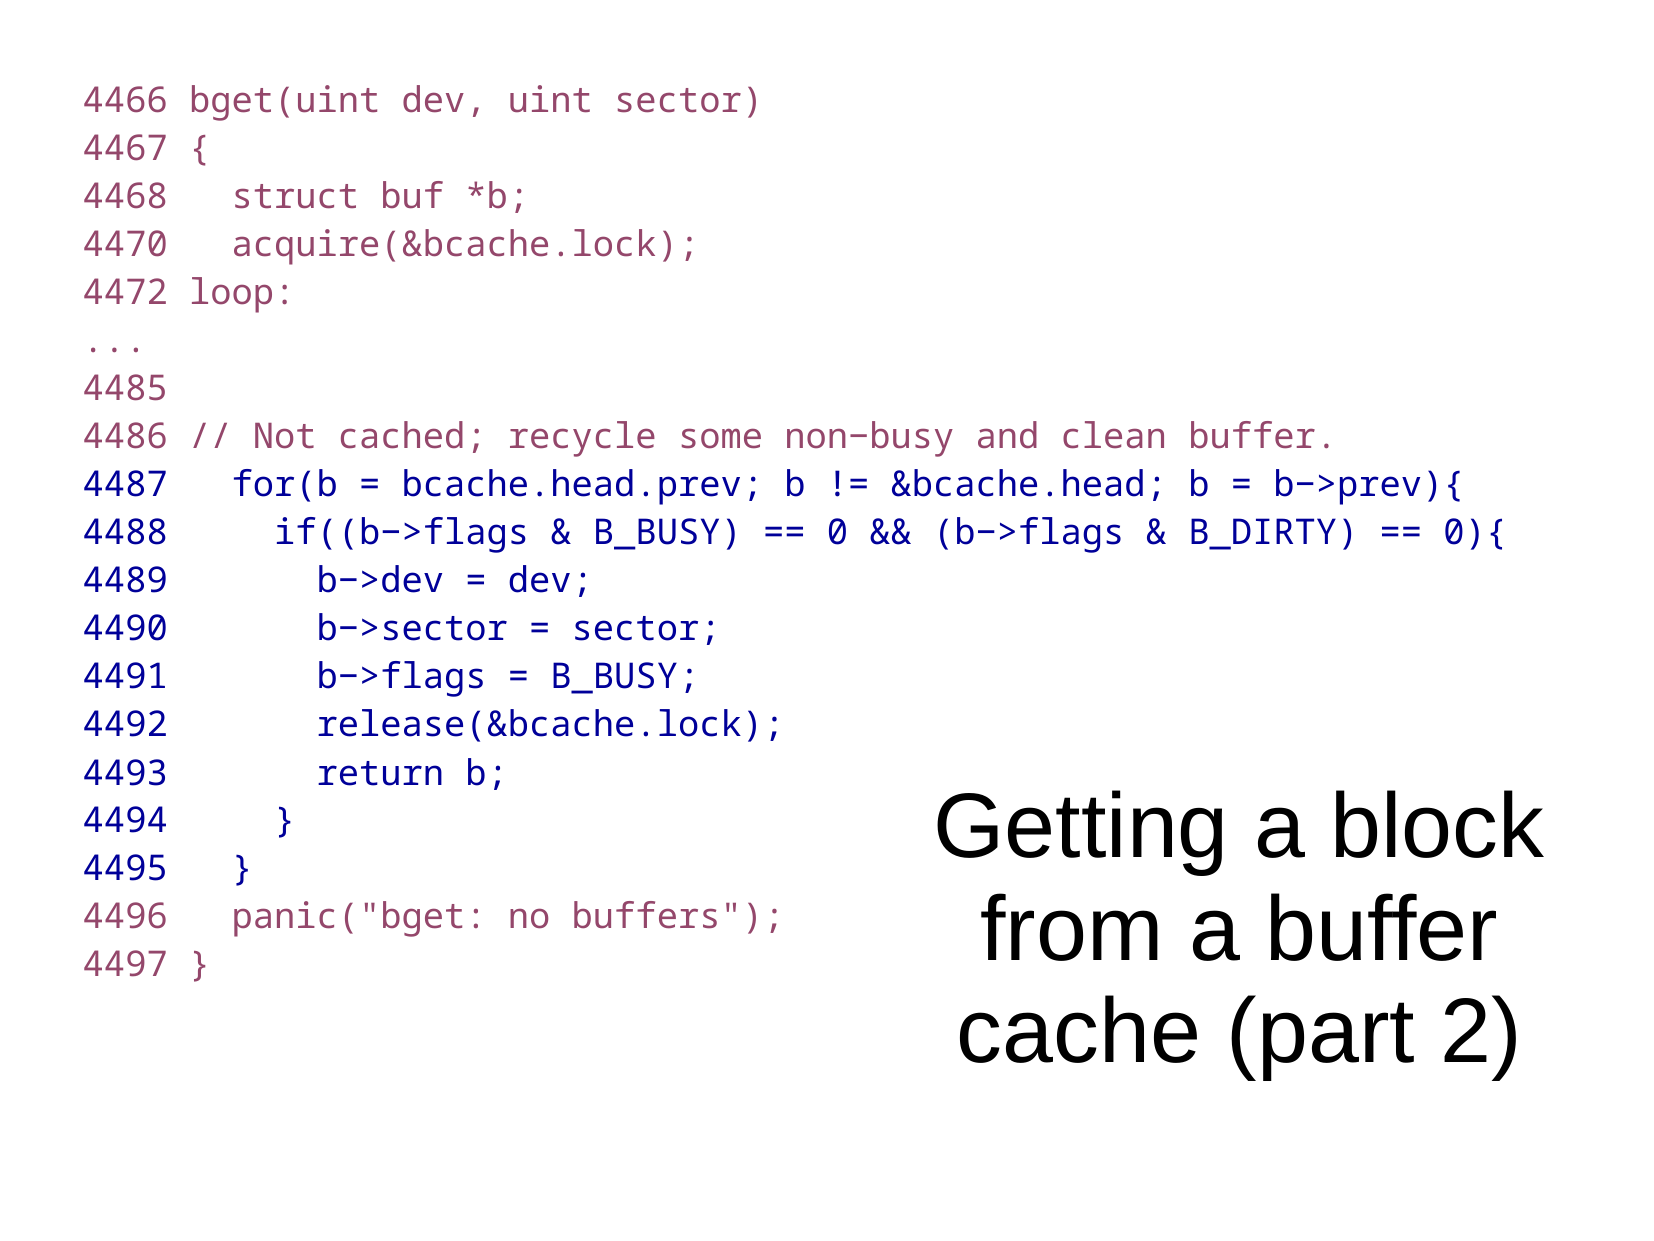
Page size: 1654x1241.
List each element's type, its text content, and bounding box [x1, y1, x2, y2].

list 4466 bget(uint dev, uint sector) 4467 { 4468 struct buf *b; 4470 acquire(&bcache.lock); 4472 loop: ... 4485 4486 // Not cached; recycle some non−busy and clean buffer. 4487 for(b = bcache.head.prev; b != &bcache.head; b = b−>prev){ 4488 if((b−>flags & B_BUSY) == 0 && (b−>flags & B_DIRTY) == 0){ 4489 b−>dev = dev; 4490 b−>sector = sector; 4491 b−>flags = B_BUSY; 4492 release(&bcache.lock); 4493 return b; 4494 } 4495 } 4496 panic("bget: no buffers"); 4497 } [82, 75, 1571, 1010]
title Getting a block from a buffer cache (part 2) [904, 774, 1576, 1083]
